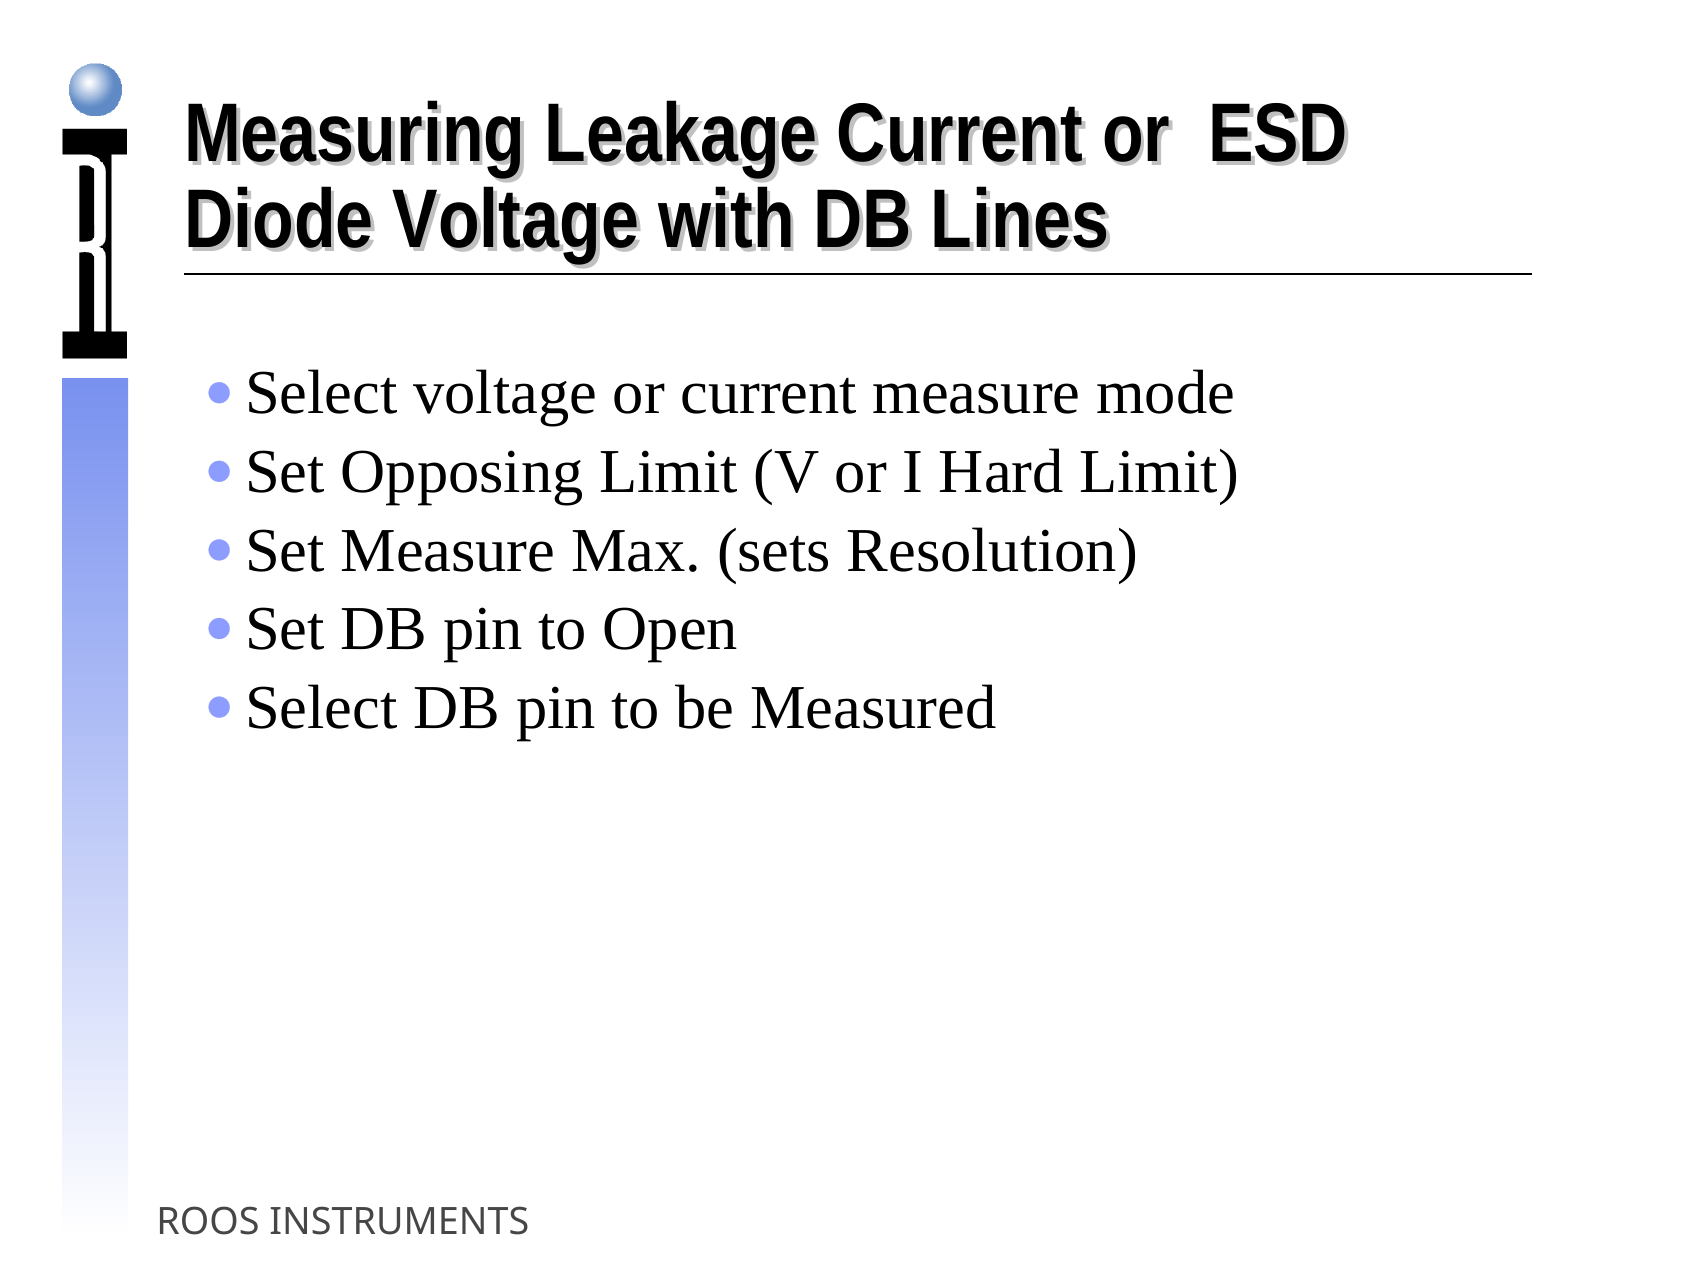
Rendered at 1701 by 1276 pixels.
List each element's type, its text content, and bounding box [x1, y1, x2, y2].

text_box Measuring Leakage Current or ESD Diode Voltage with DB Lines [184, 92, 1539, 274]
text_box Select voltage or current measure mode Set Opposing Limit (V or I Hard Limit) Set Measure Max. (sets Resolution) Set DB pin to Open Select DB pin to be Measured [192, 358, 1550, 749]
